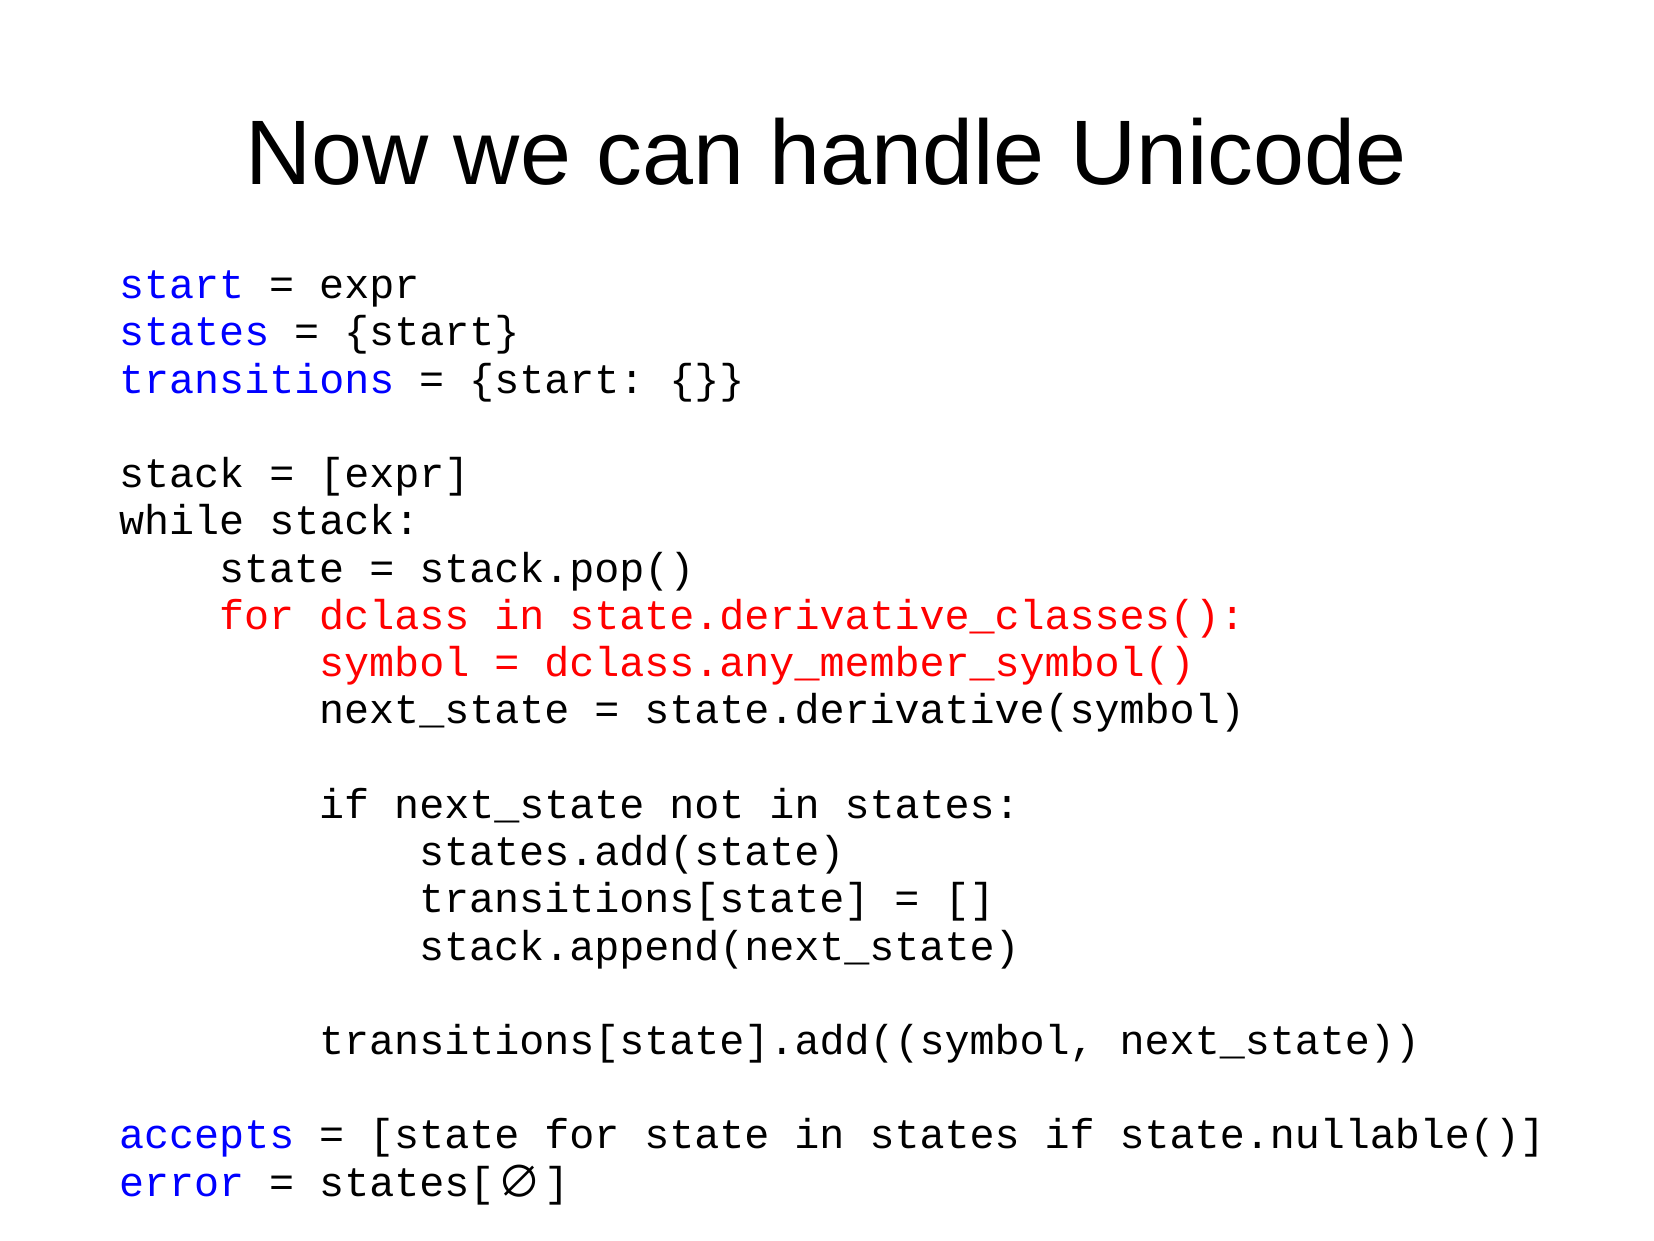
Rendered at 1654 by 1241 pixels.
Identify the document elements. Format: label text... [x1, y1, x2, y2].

text_box start = expr states = {start} transitions = {start: {}} stack = [expr] while stack: state = stack.pop() for dclass in state.derivative_classes(): symbol = dclass.any_member_symbol() next_state = state.derivative(symbol) if next_state not in states: states.add(state) transitions[state] = [] stack.append(next_state) transitions[state].add((symbol, next_state)) accepts = [state for state in states if state.nullable()] error = states[∅] [104, 256, 1560, 1217]
title Now we can handle Unicode [82, 49, 1571, 257]
